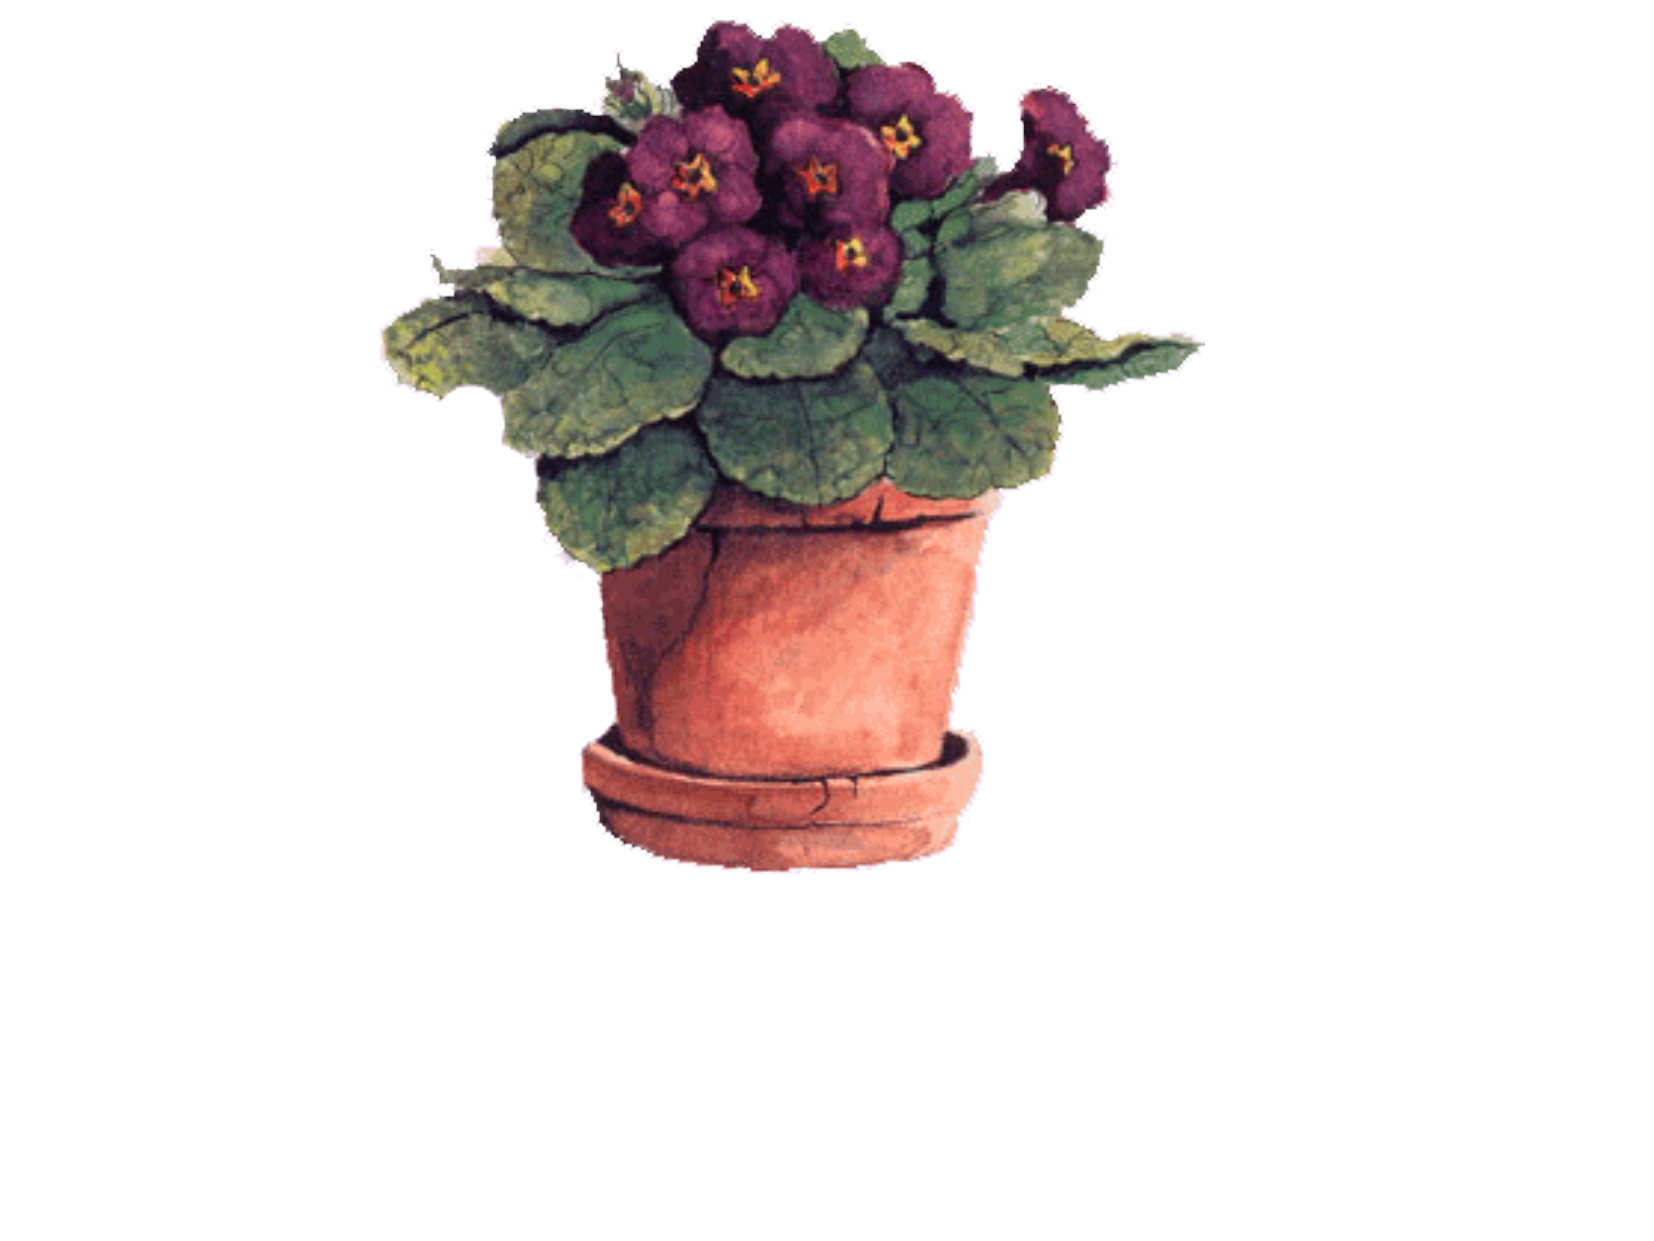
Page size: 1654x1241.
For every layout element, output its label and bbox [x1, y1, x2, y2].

picture [342, 0, 1205, 964]
